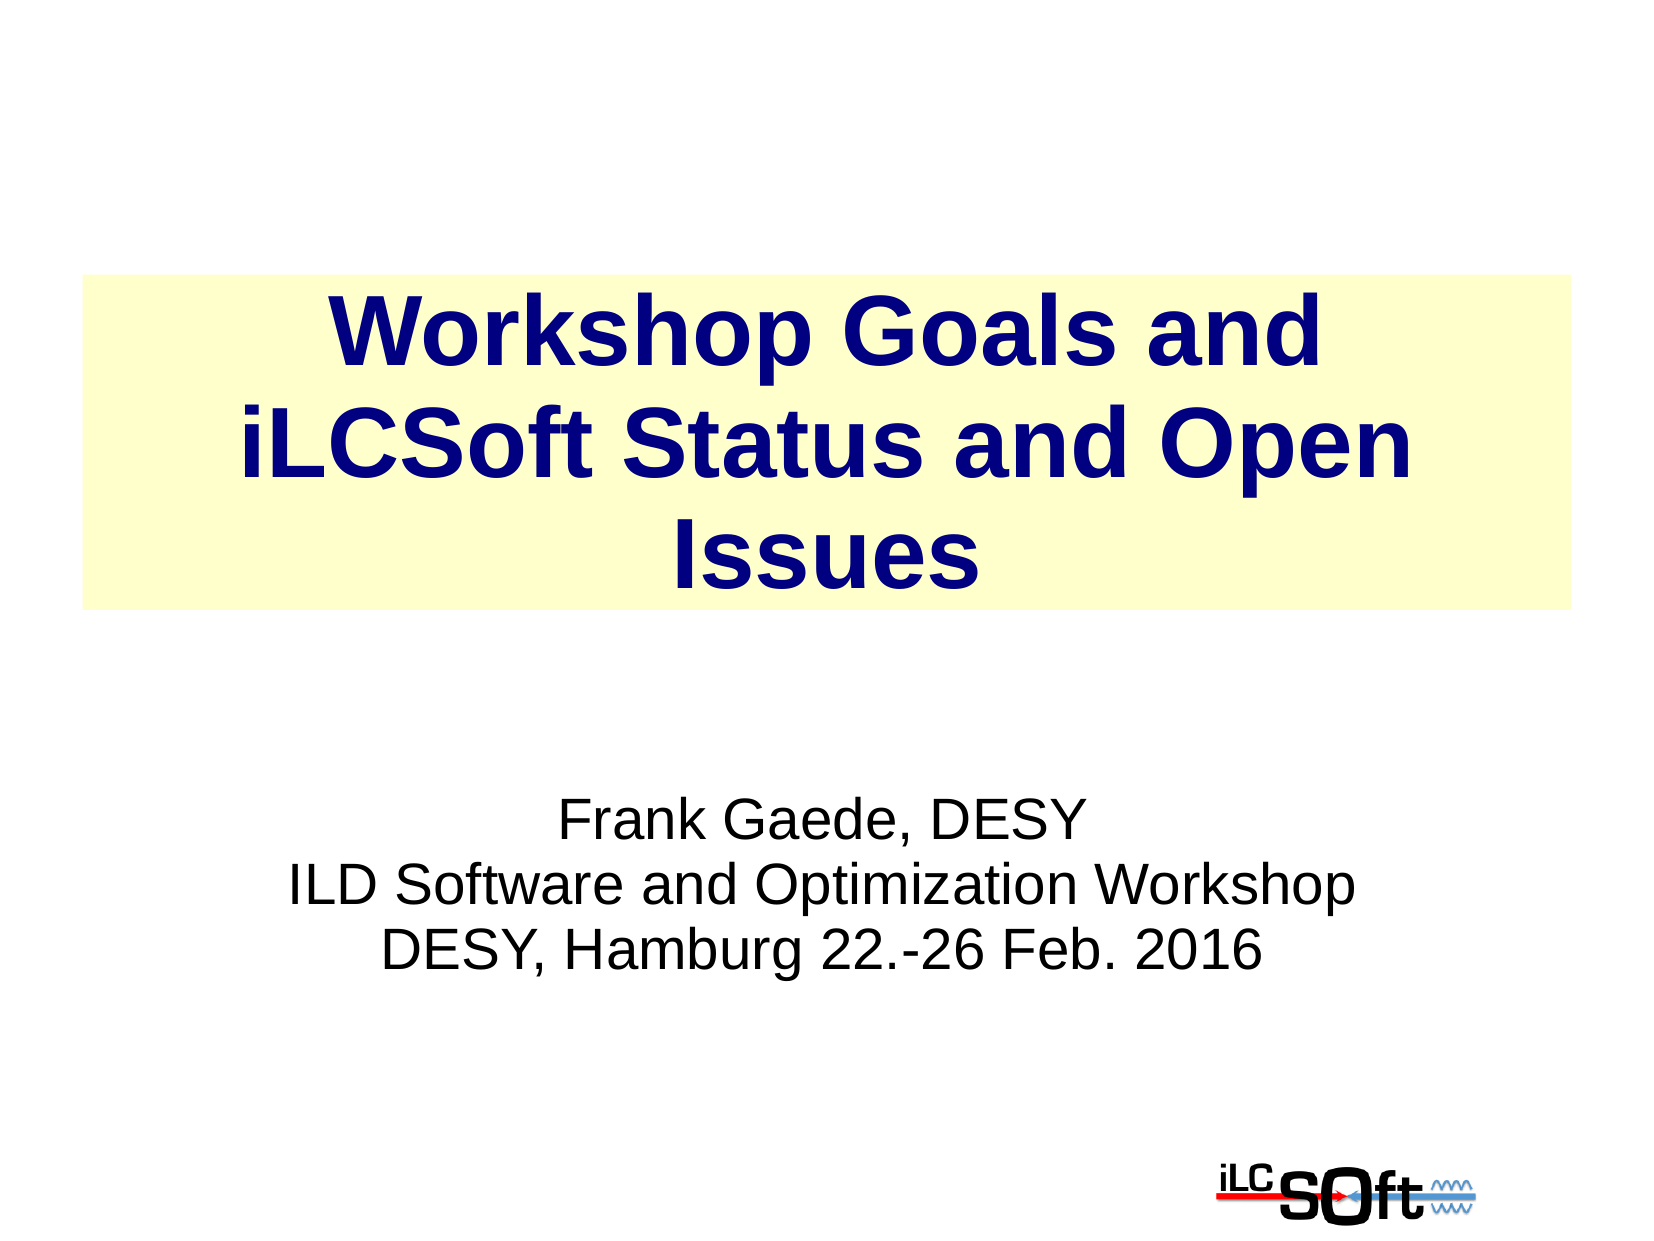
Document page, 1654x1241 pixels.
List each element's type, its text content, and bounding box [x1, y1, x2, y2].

title Workshop Goals and iLCSoft Status and Open Issues [82, 274, 1571, 610]
subtitle Frank Gaede, DESY ILD Software and Optimization Workshop DESY, Hamburg 22.-26 Feb. 2016 [78, 785, 1568, 1049]
picture [1206, 1155, 1561, 1241]
